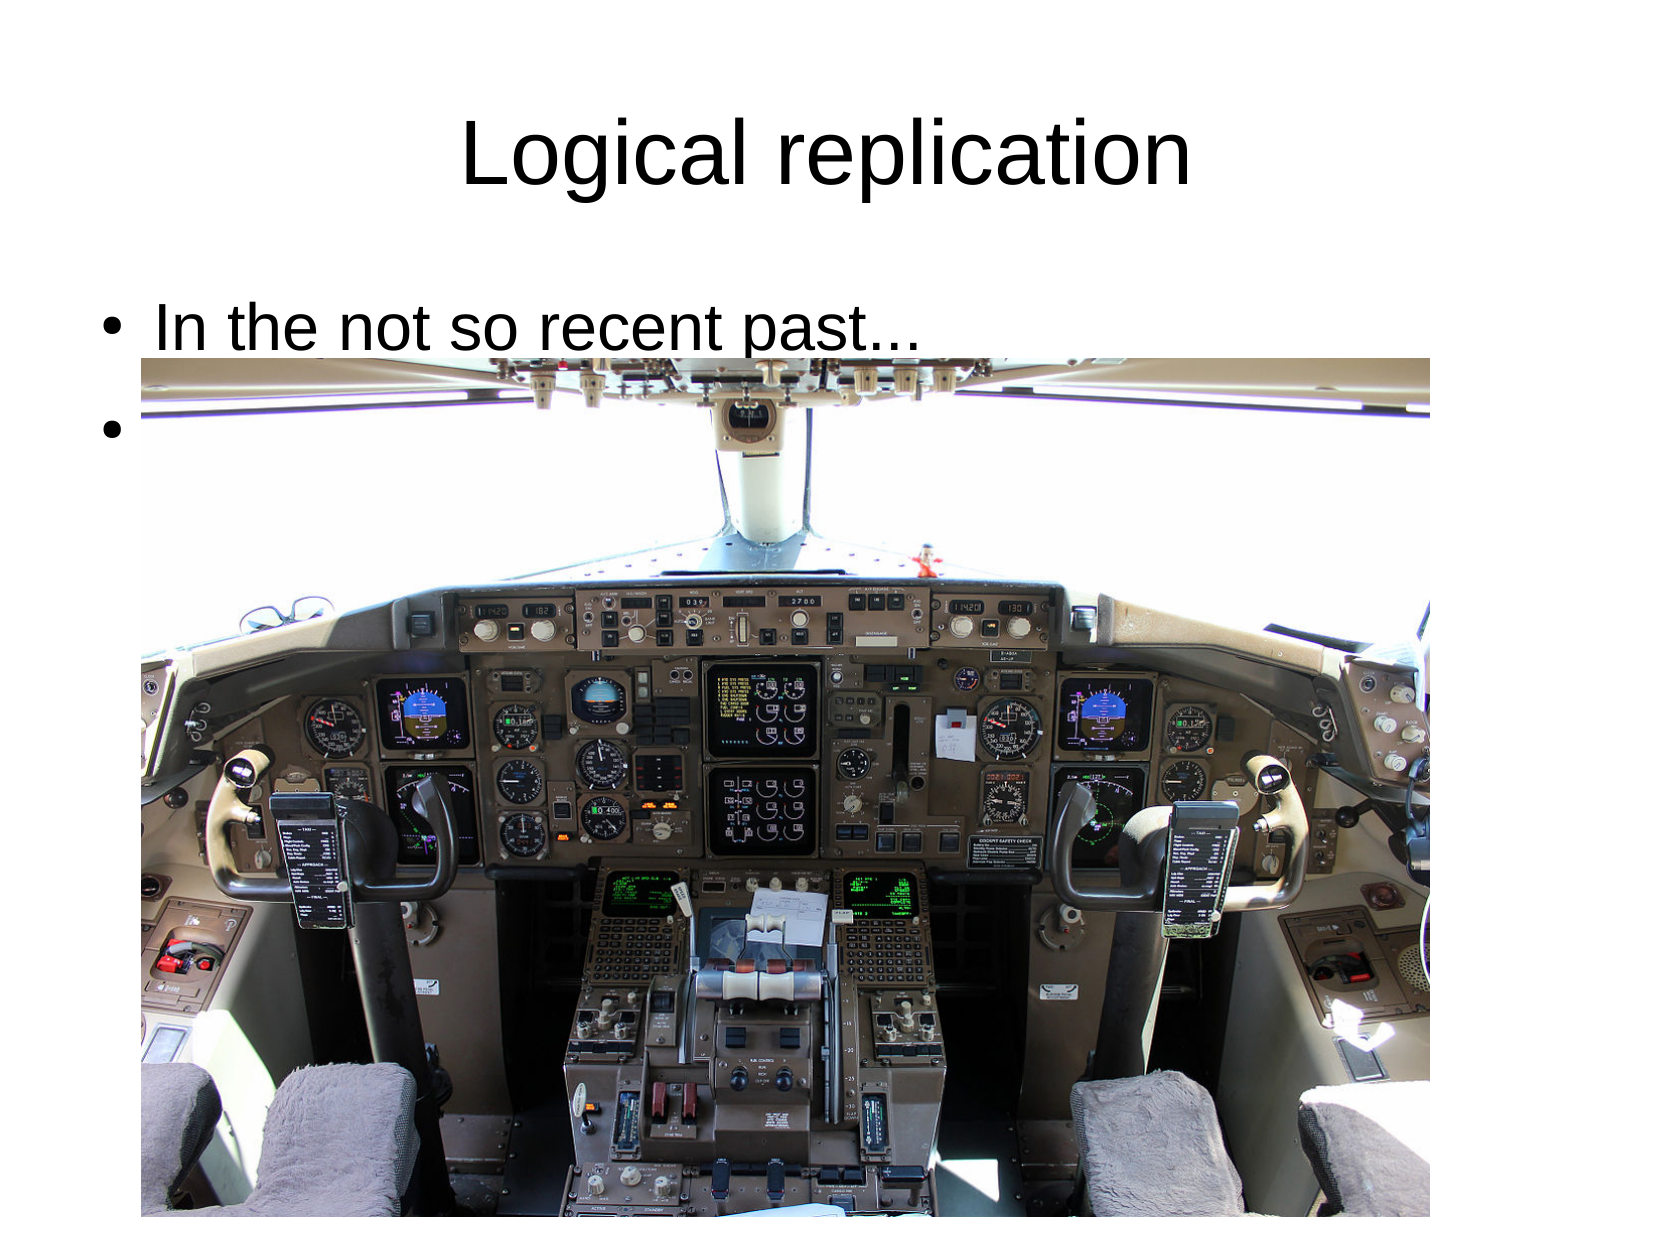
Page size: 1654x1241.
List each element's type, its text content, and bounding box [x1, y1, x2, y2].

list In the not so recent past... your options were basically Slony Bucardo Skytools [82, 290, 1571, 1010]
picture [141, 358, 1430, 1217]
title Logical replication [82, 49, 1571, 257]
